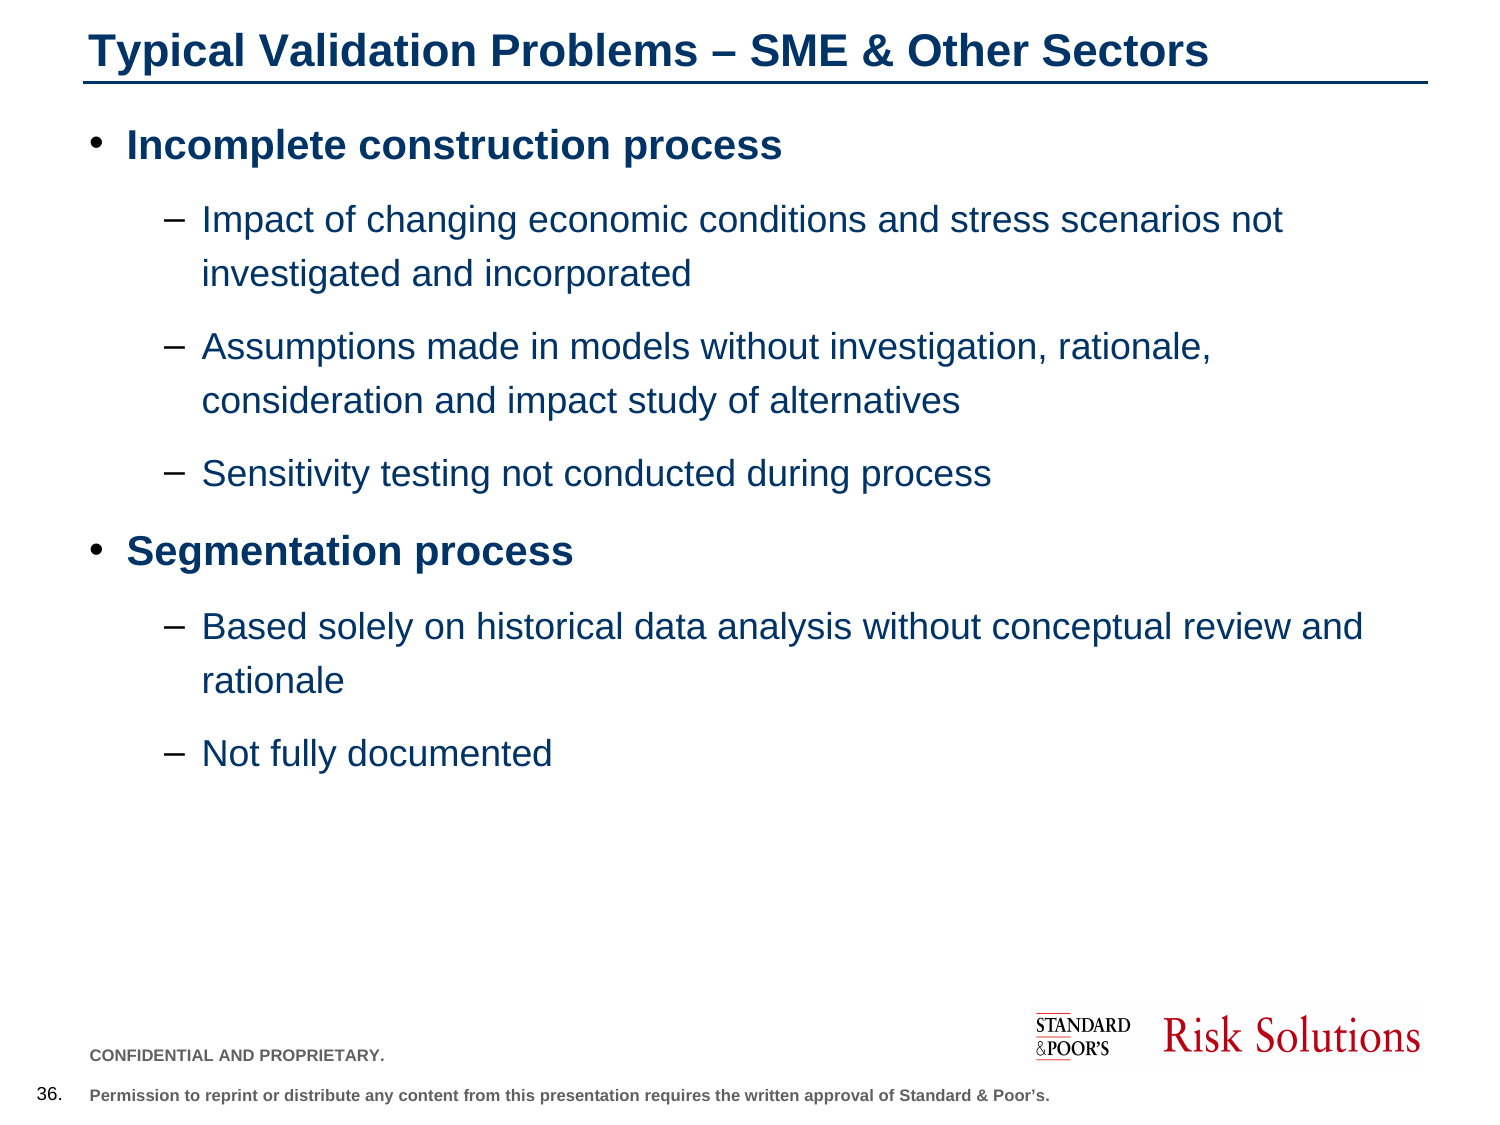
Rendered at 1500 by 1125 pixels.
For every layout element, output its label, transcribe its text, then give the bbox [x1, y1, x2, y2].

list Incomplete construction process Impact of changing economic conditions and stress scenarios not investigated and incorporated Assumptions made in models without investigation, rationale, consideration and impact study of alternatives Sensitivity testing not conducted during process Segmentation process Based solely on historical data analysis without conceptual review and rationale Not fully documented [74, 99, 1426, 951]
title Typical Validation Problems – SME & Other Sectors [73, 8, 1429, 85]
picture [1029, 1004, 1424, 1067]
